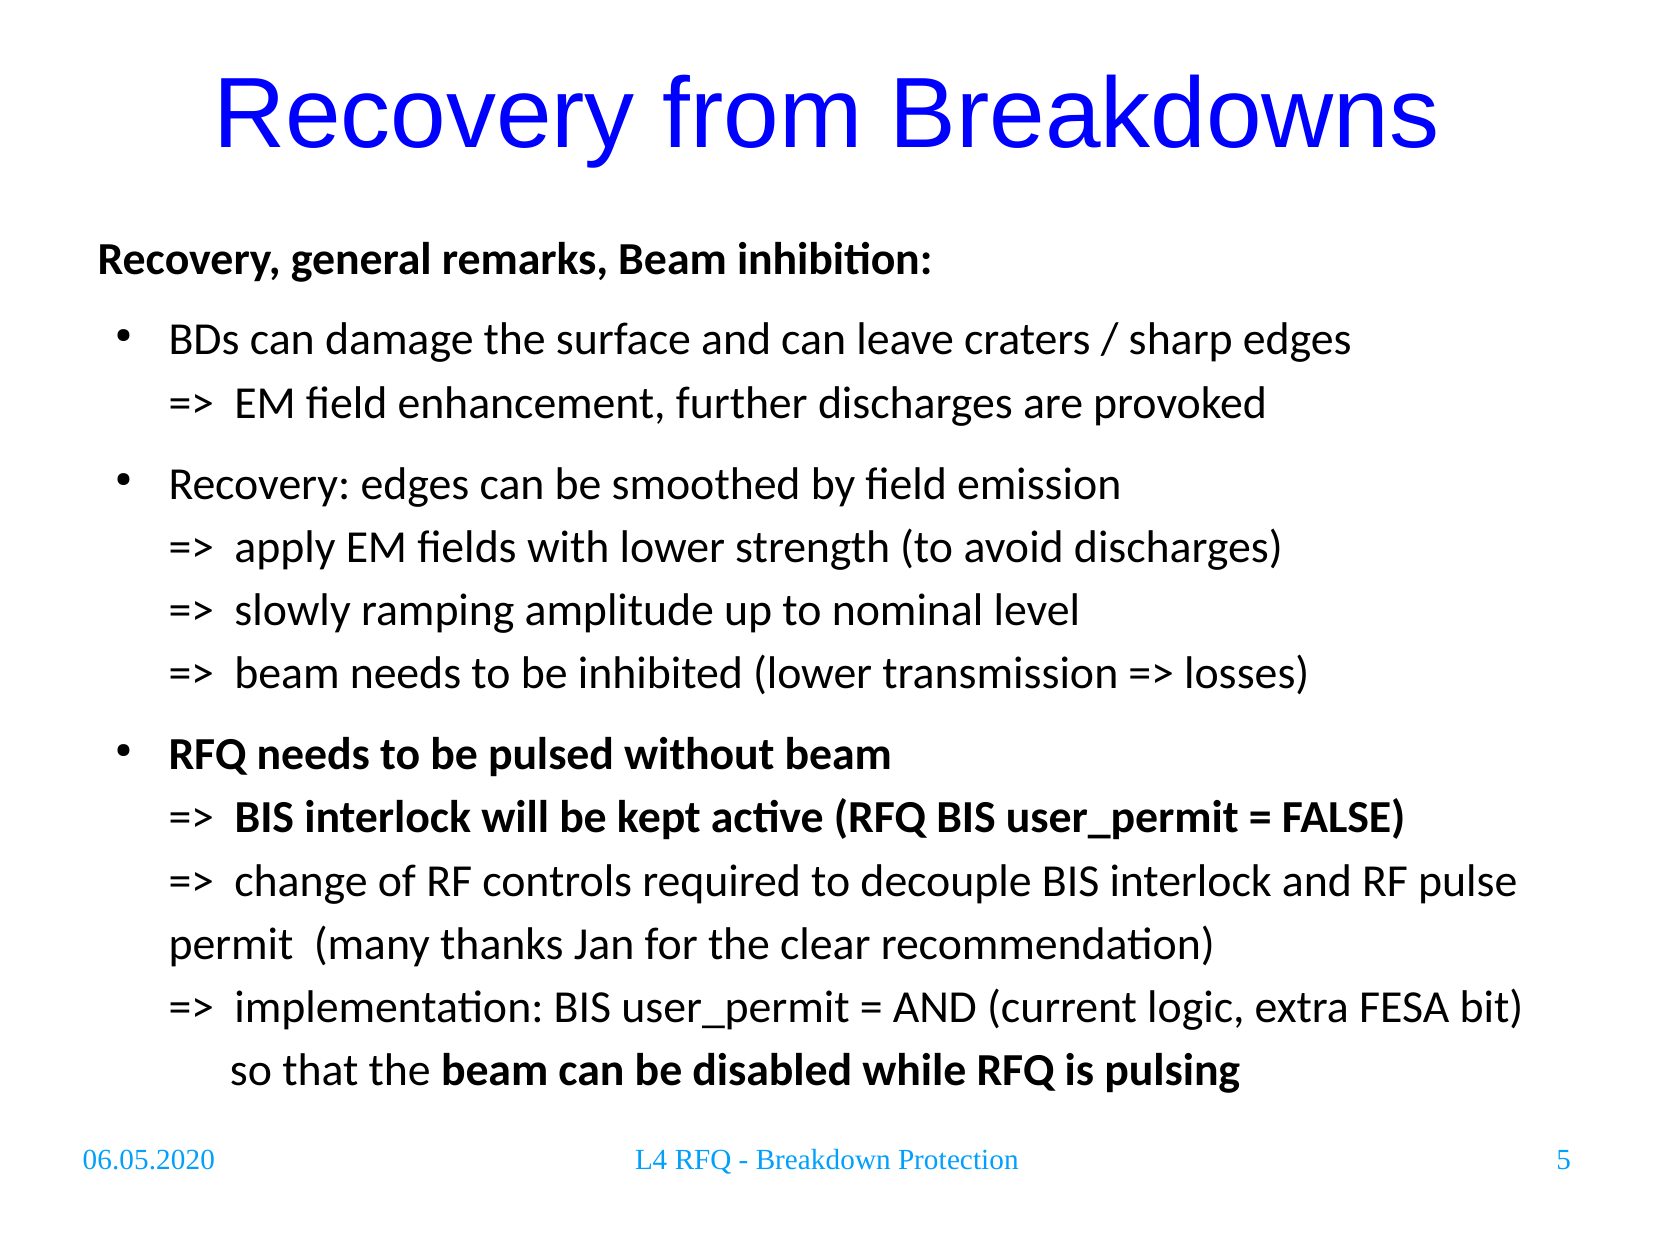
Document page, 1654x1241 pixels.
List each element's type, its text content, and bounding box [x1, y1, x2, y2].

title Recovery from Breakdowns [82, 49, 1571, 178]
text_box Recovery, general remarks, Beam inhibition: BDs can damage the surface and can leave craters / sharp edges => EM field enhancement, further discharges are provoked Recovery: edges can be smoothed by field emission => apply EM fields with lower strength (to avoid discharges) => slowly ramping amplitude up to nominal level => beam needs to be inhibited (lower transmission => losses) RFQ needs to be pulsed without beam => BIS interlock will be kept active (RFQ BIS user_permit = FALSE) => change of RF controls required to decouple BIS interlock and RF pulse permit (many thanks Jan for the clear recommendation) => implementation: BIS user_permit = AND (current logic, extra FESA bit) so that the beam can be disabled while RFQ is pulsing [82, 212, 1595, 1146]
